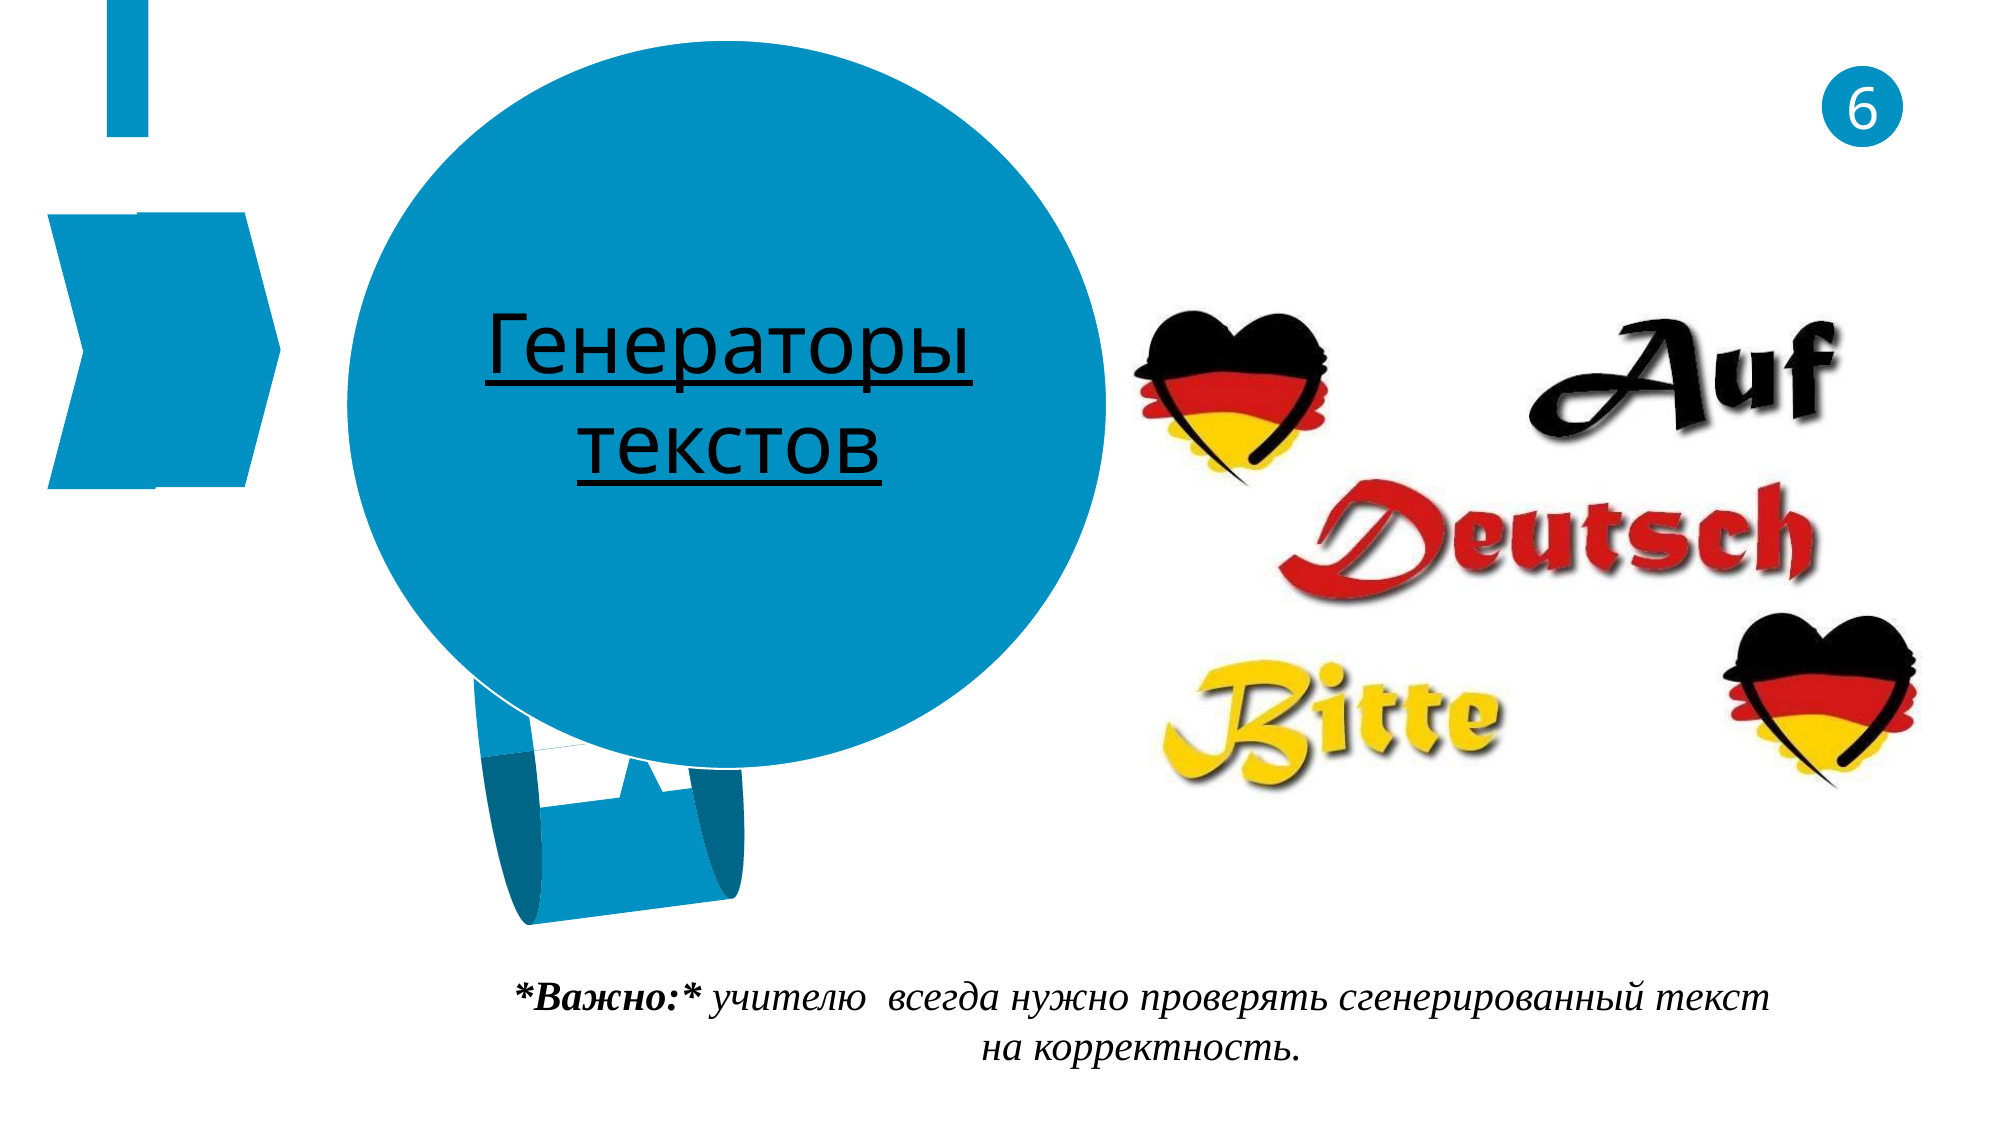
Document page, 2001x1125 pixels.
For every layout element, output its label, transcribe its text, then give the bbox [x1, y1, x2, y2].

text_box 6 [1819, 63, 1906, 150]
text_box *Важно:* учителю всегда нужно проверять сгенерированный текст на корректность. [353, 961, 1931, 1077]
text_box [106, 0, 149, 138]
text_box [346, 39, 1107, 926]
picture [1116, 289, 1938, 803]
text_box [47, 212, 281, 490]
text_box Генераторы текстов [385, 282, 1073, 498]
